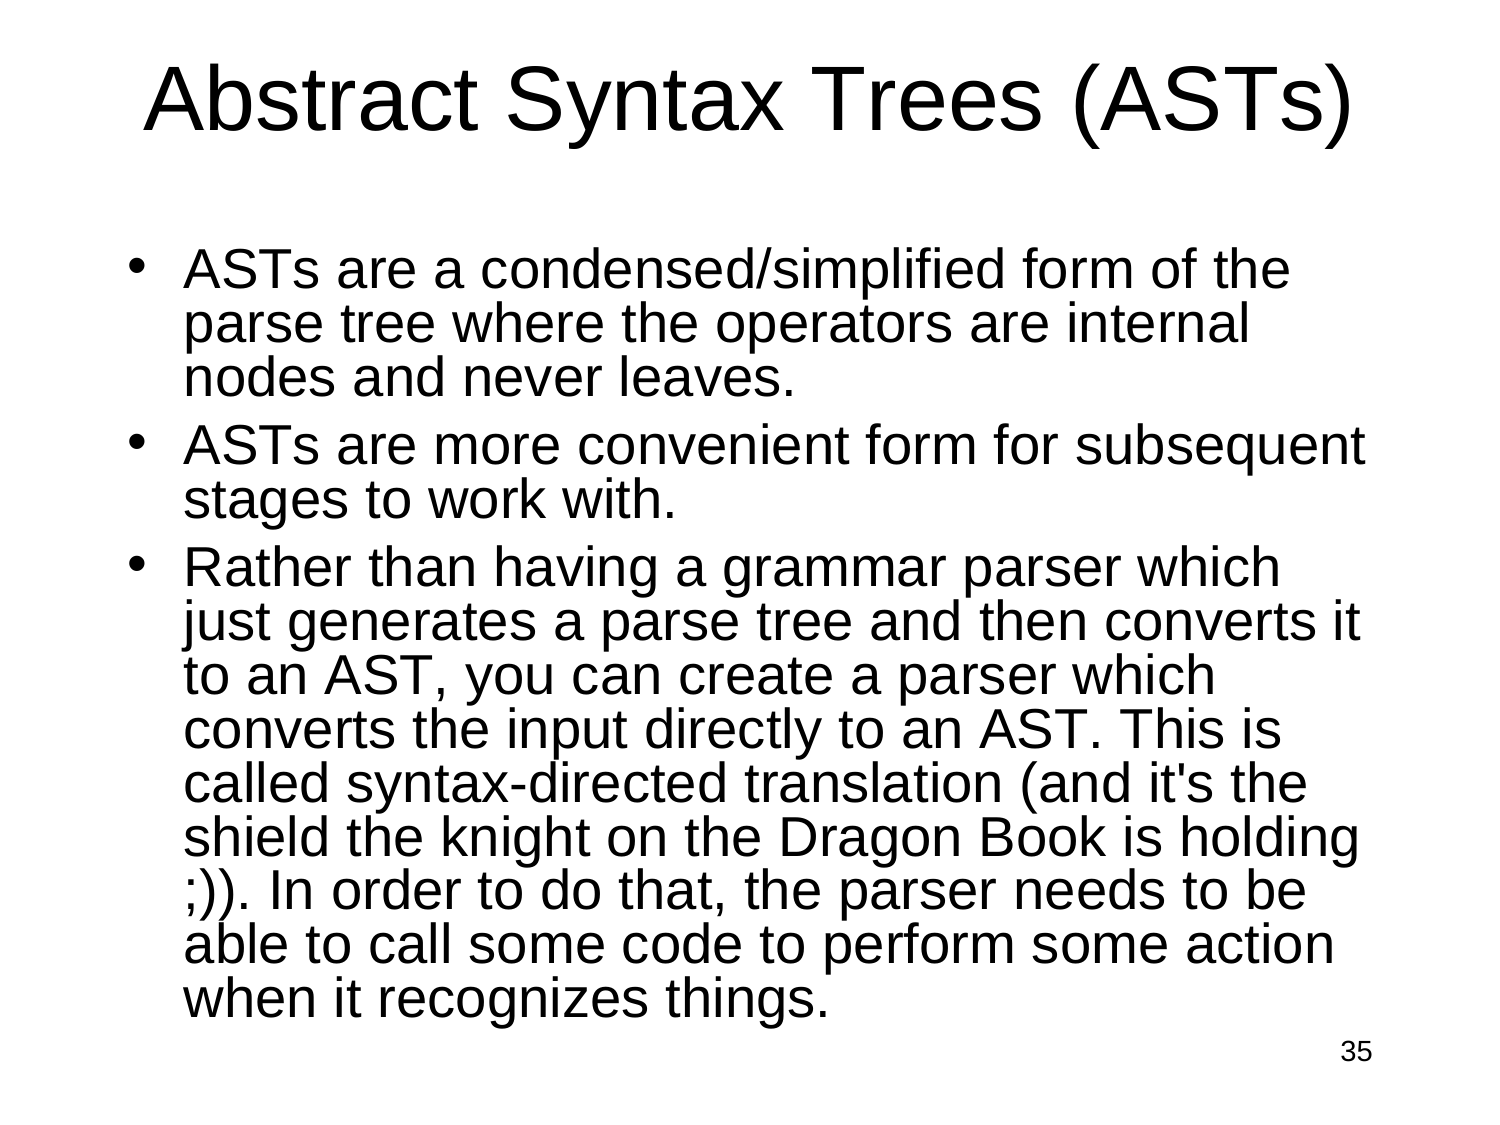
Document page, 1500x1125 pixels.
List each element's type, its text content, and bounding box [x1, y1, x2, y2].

list ASTs are a condensed/simplified form of the parse tree where the operators are internal nodes and never leaves. ASTs are more convenient form for subsequent stages to work with. Rather than having a grammar parser which just generates a parse tree and then converts it to an AST, you can create a parser which converts the input directly to an AST. This is called syntax-directed translation (and it's the shield the knight on the Dragon Book is holding ;)). In order to do that, the parser needs to be able to call some code to perform some action when it recognizes things. [112, 237, 1388, 1051]
title Abstract Syntax Trees (ASTs) [0, 0, 1500, 188]
text_box <number> [1074, 1025, 1388, 1101]
